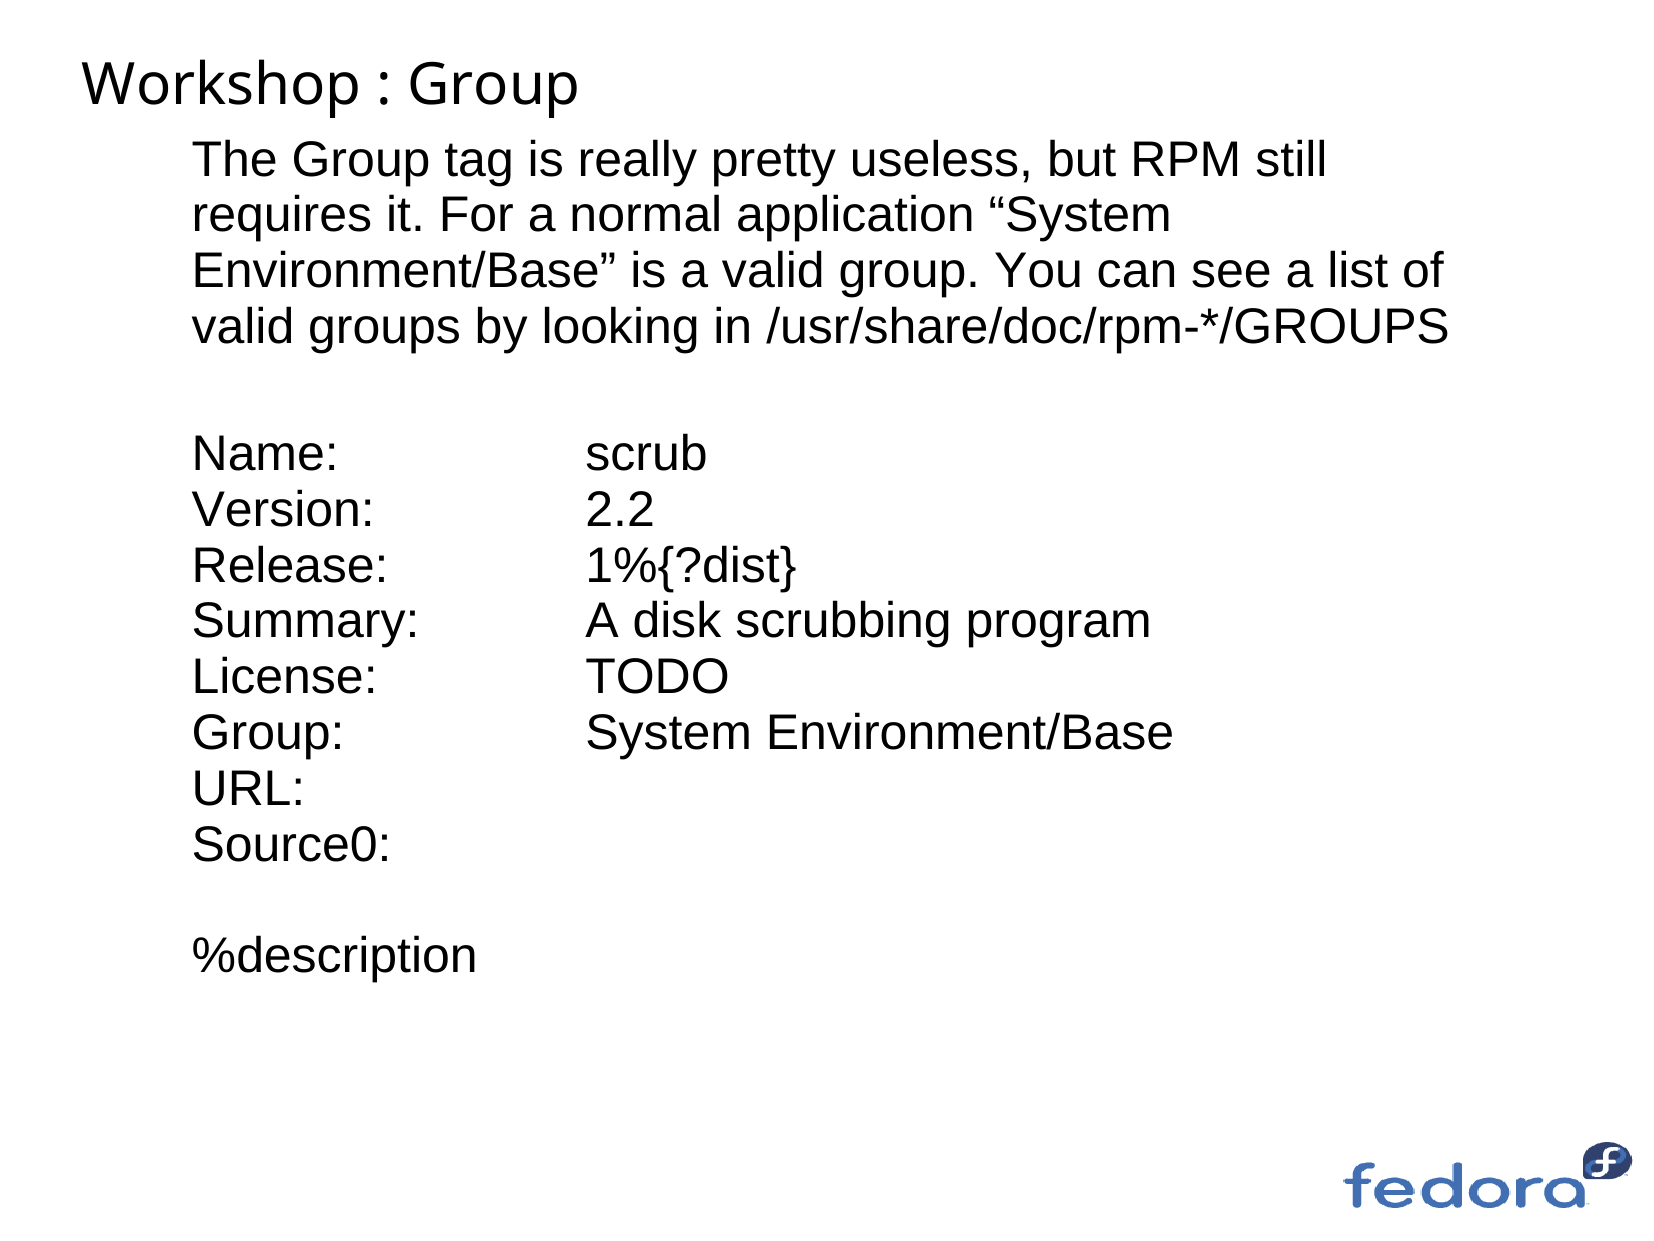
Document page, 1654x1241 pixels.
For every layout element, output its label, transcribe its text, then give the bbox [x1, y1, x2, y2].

list The Group tag is really pretty useless, but RPM still requires it. For a normal application “System Environment/Base” is a valid group. You can see a list of valid groups by looking in /usr/share/doc/rpm-*/GROUPS Name: scrub Version: 2.2 Release: 1%{?dist} Summary: A disk scrubbing program License: TODO Group: System Environment/Base URL: Source0: %description [79, 130, 1503, 1040]
title Workshop : Group [81, 23, 1513, 141]
picture [1332, 1124, 1651, 1227]
